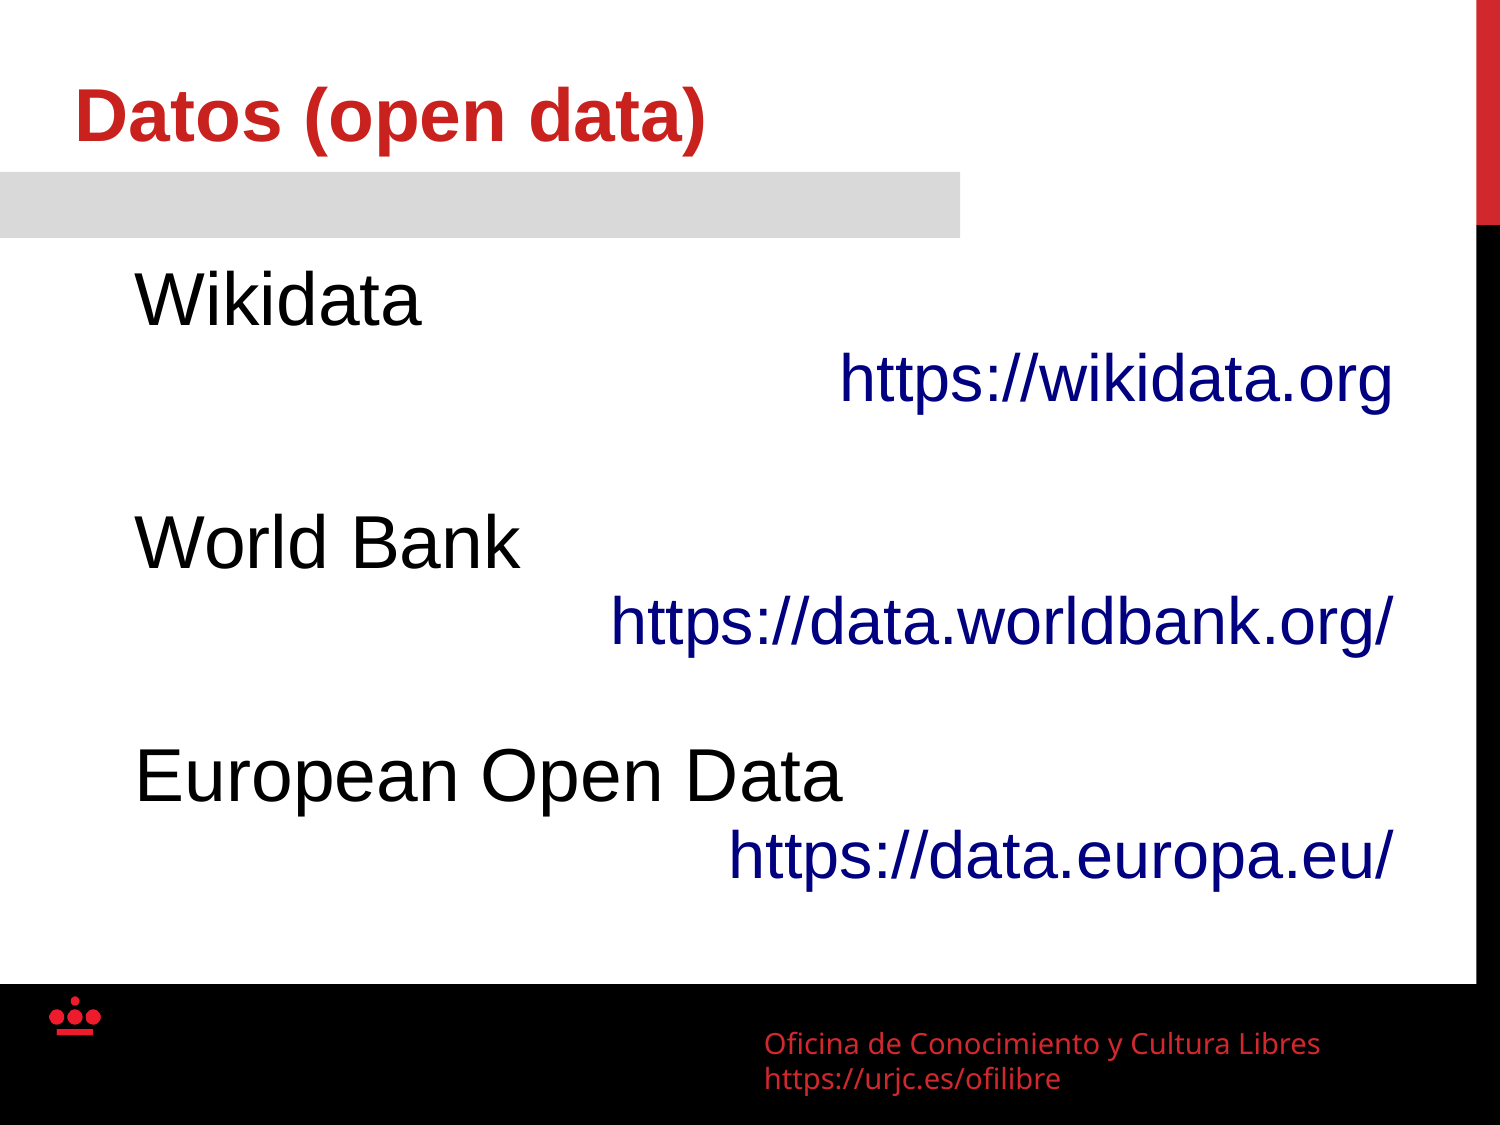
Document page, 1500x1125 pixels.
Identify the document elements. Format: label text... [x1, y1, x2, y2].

picture [49, 996, 346, 1111]
title [75, 24, 1026, 249]
text_box Oficina de Conocimiento y Cultura Libres https://urjc.es/ofilibre [748, 1017, 1500, 1125]
text_box [0, 984, 1500, 1125]
text_box [0, 171, 961, 238]
text_box Wikidata https://wikidata.org World Bank https://data.worldbank.org/ European Open Data https://data.europa.eu/ [120, 249, 1411, 982]
text_box Datos (open data) [60, 66, 991, 249]
